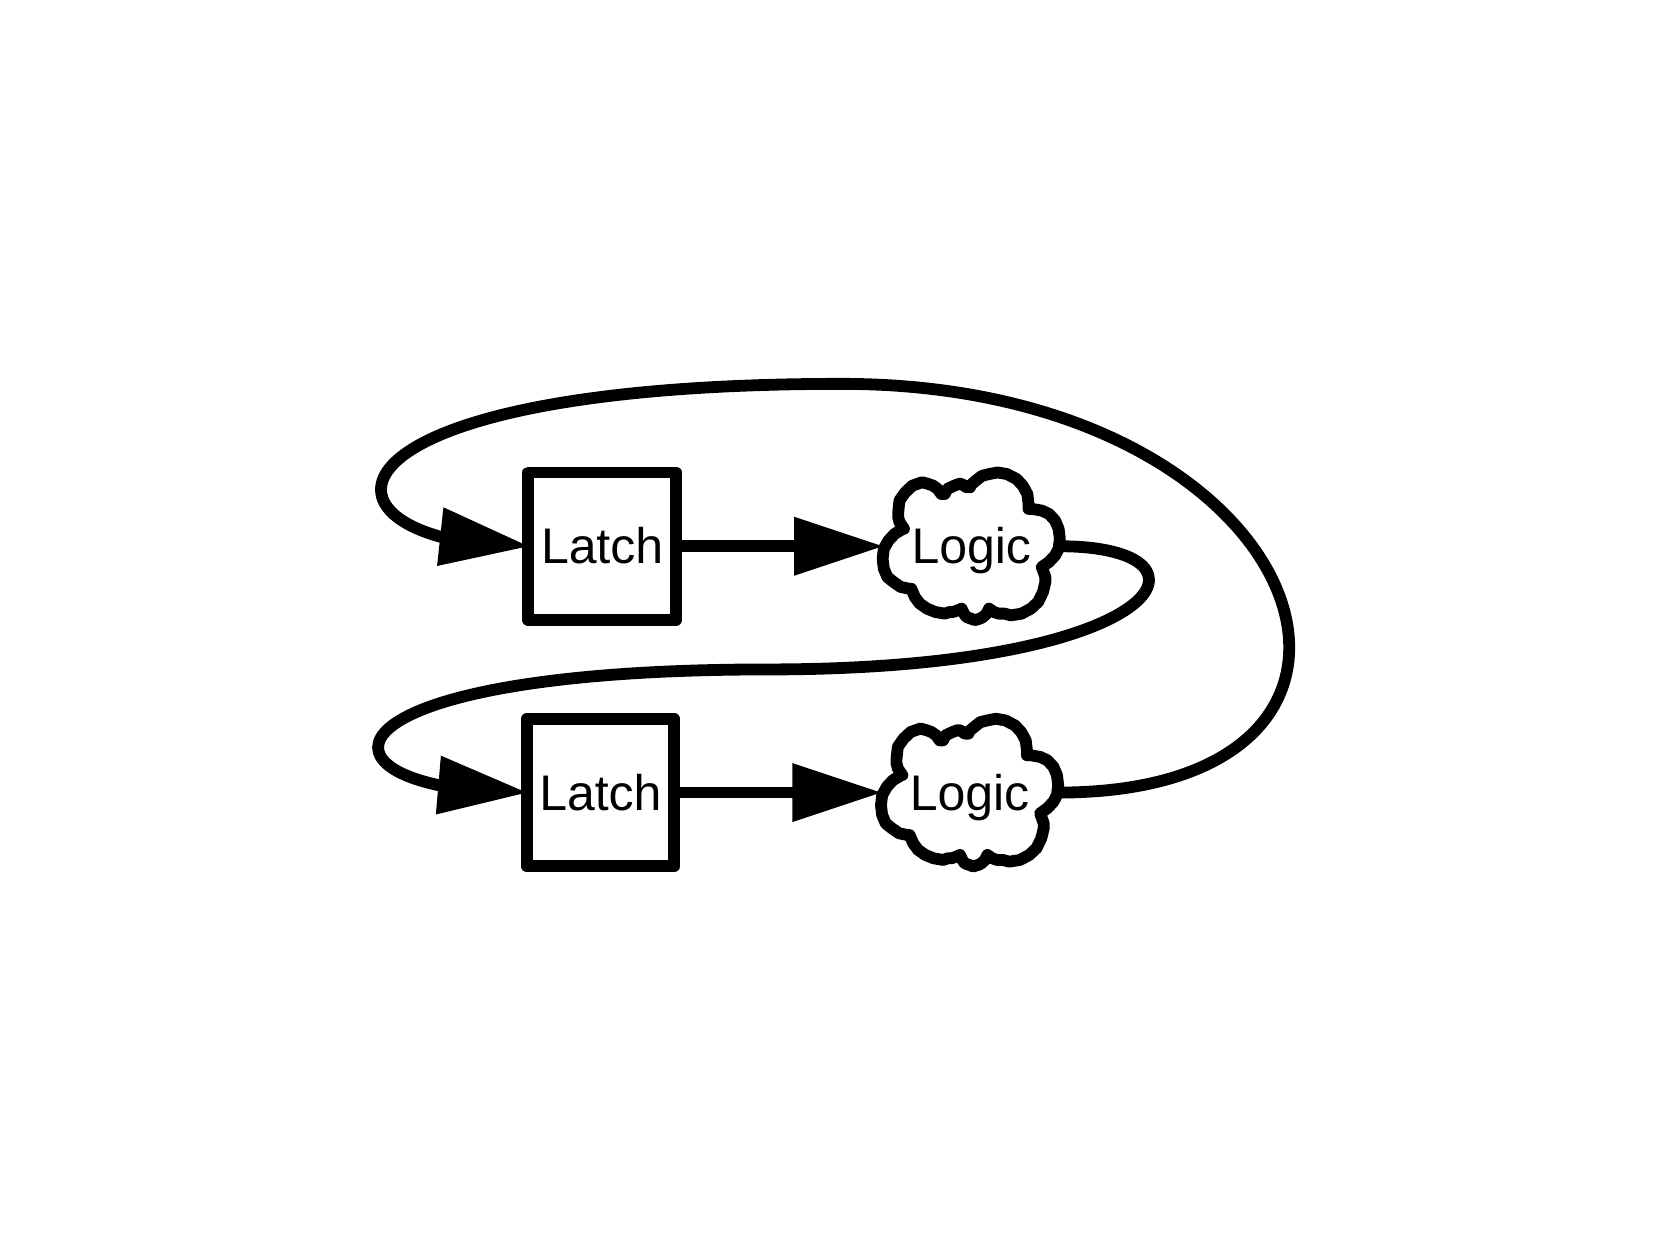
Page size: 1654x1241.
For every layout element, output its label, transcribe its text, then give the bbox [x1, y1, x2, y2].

text_box Logic [880, 718, 1059, 867]
text_box Logic [882, 472, 1060, 621]
text_box Latch [528, 472, 676, 621]
text_box Latch [526, 718, 675, 867]
